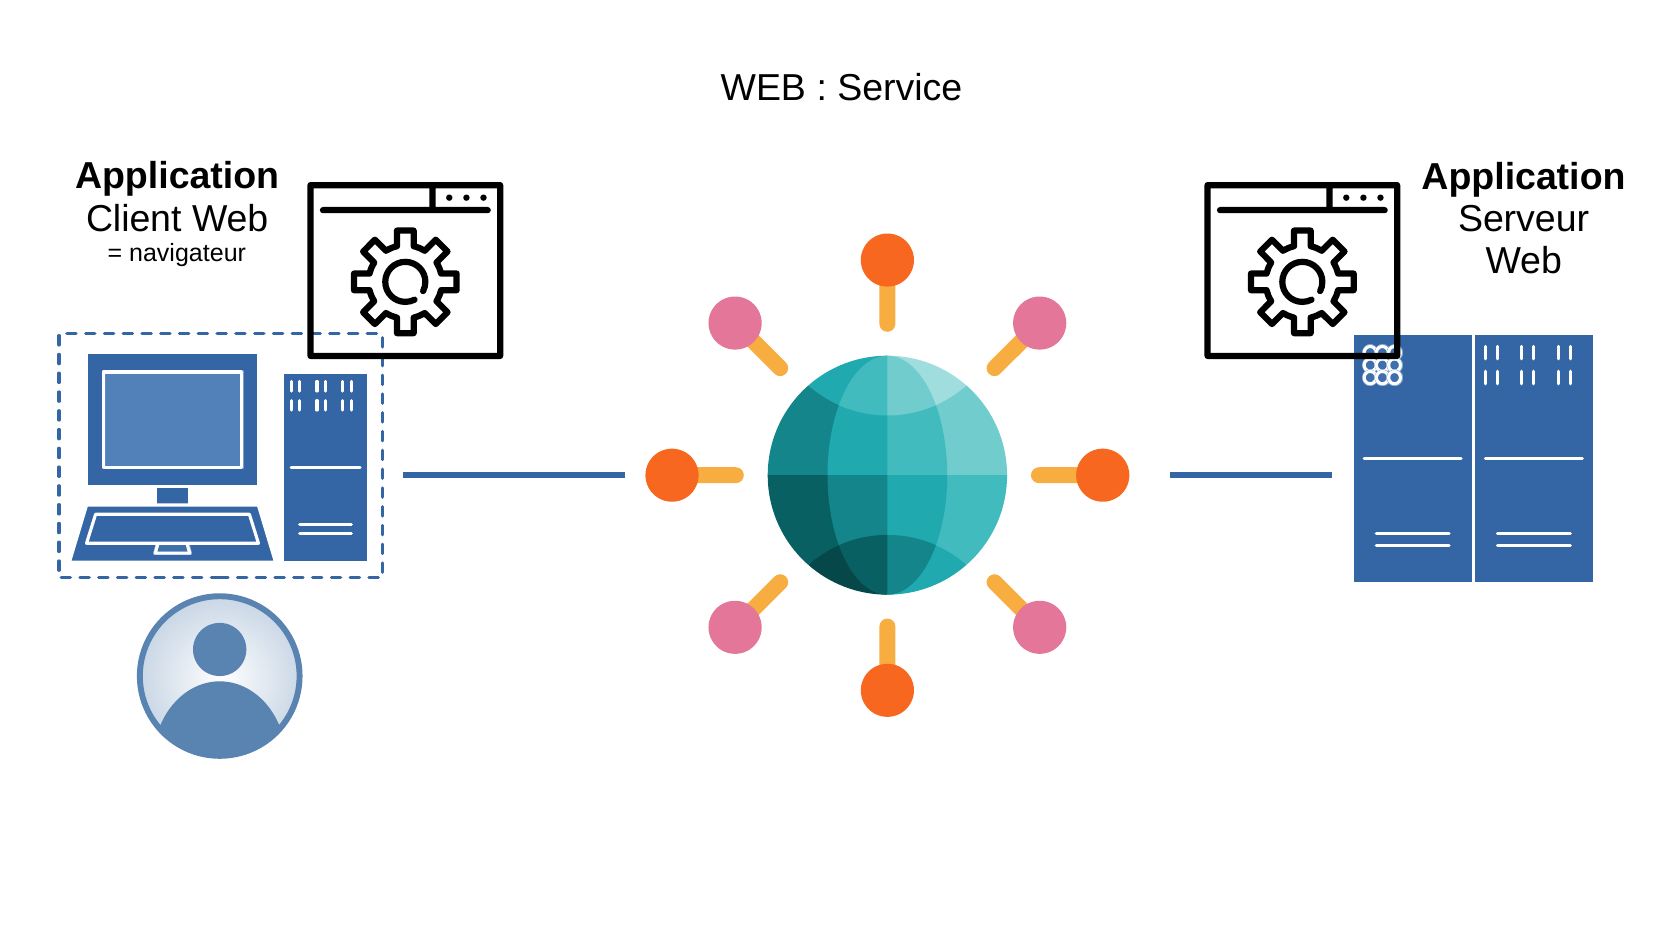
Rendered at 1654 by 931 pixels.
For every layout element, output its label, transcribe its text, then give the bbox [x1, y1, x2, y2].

text_box [143, 600, 296, 752]
text_box Application Serveur Web [1405, 147, 1642, 289]
picture [644, 233, 1130, 718]
text_box Application Client Web = navigateur [59, 147, 296, 275]
picture [307, 172, 504, 369]
picture [1204, 172, 1401, 369]
text_box [1352, 333, 1595, 584]
text_box WEB : Service [295, 59, 1388, 116]
text_box [59, 333, 383, 578]
